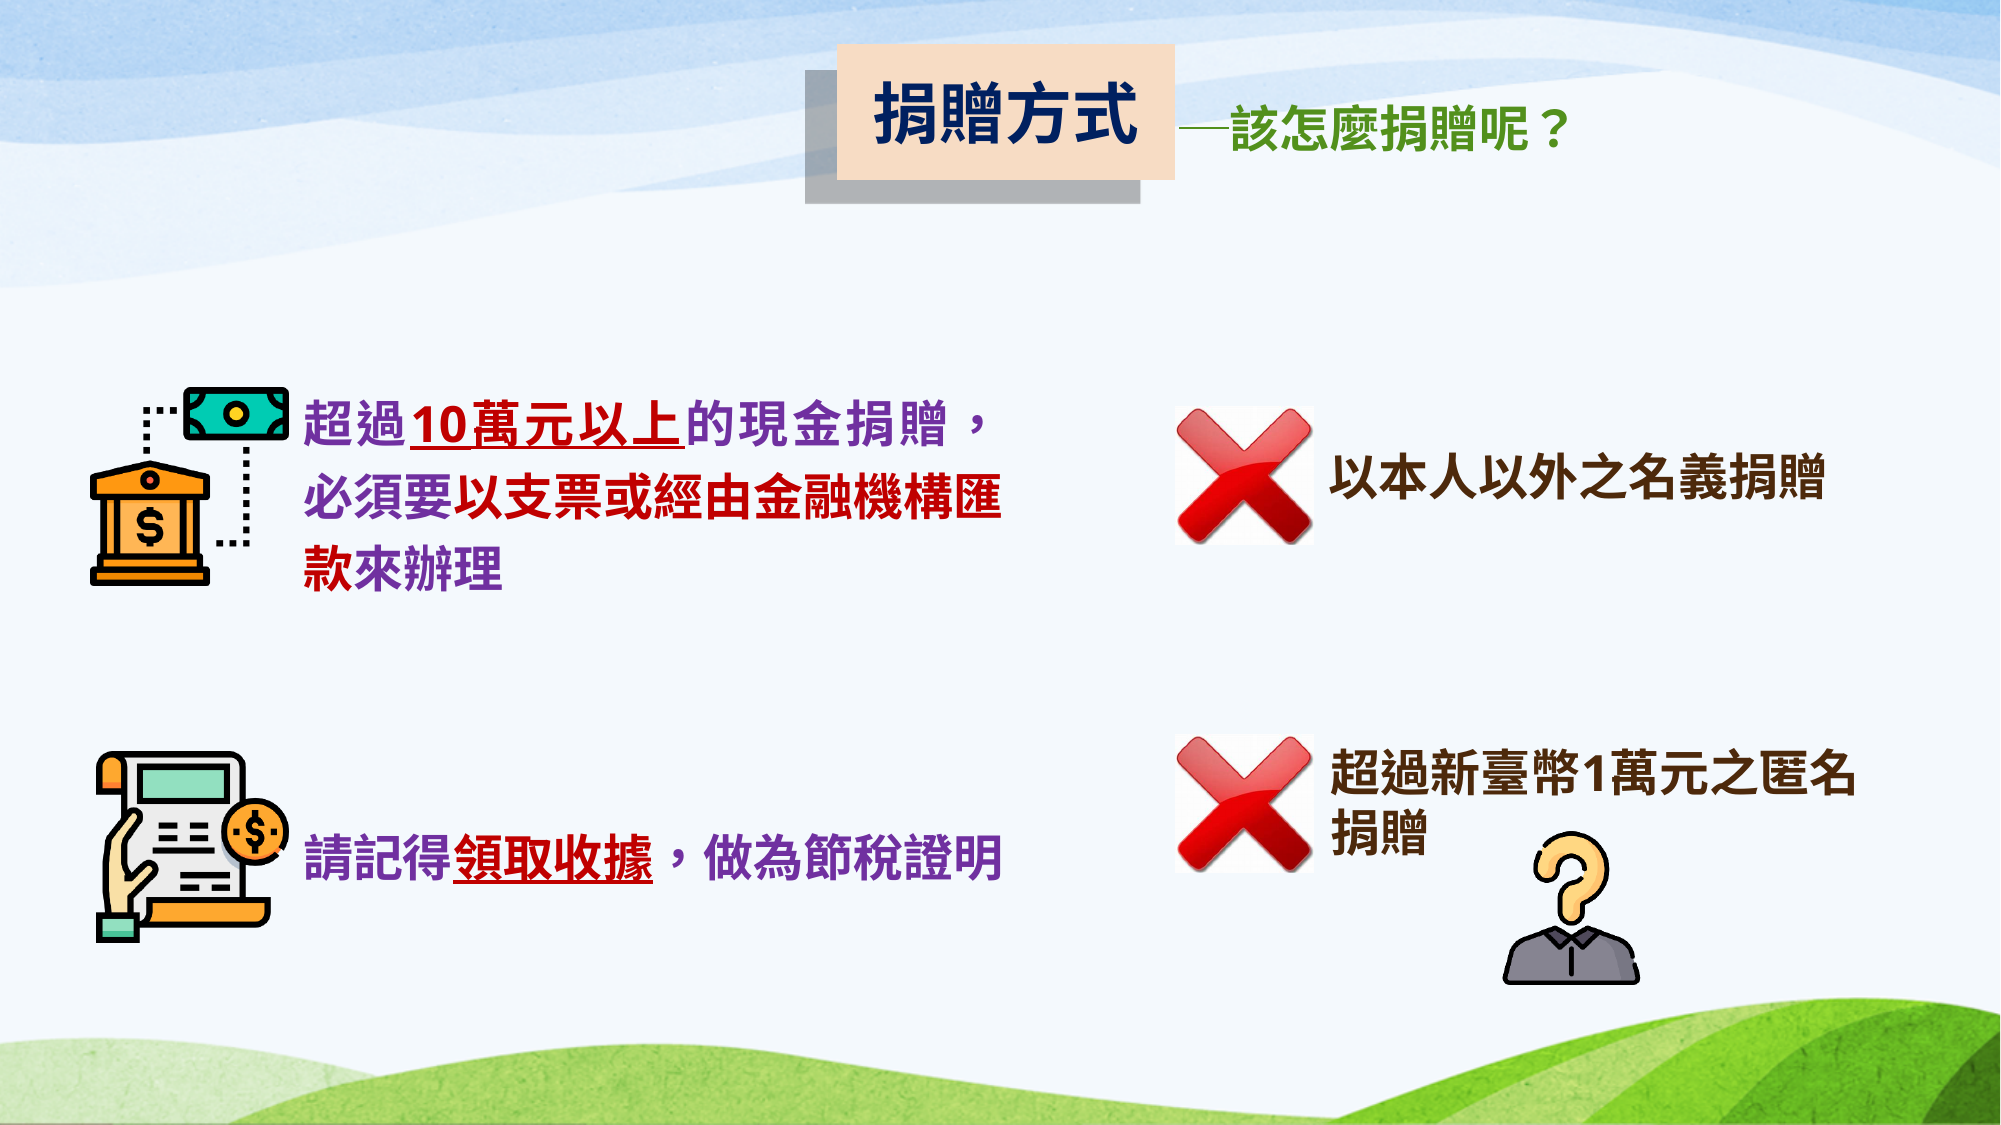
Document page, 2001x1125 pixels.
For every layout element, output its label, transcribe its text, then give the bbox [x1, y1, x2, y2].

text_box 超過新臺幣1萬元之匿名捐贈 [1316, 734, 1892, 870]
text_box 超過10萬元以上的現金捐贈，必須要以支票或經由金融機構匯款來辦理 [288, 372, 1020, 605]
text_box 請記得領取收據，做為節稅證明 [289, 819, 1020, 894]
text_box ─該怎麼捐贈呢？ [1165, 90, 1595, 165]
text_box 以本人以外之名義捐贈 [1313, 437, 1941, 513]
picture [0, 0, 2001, 1125]
text_box 捐贈方式 [837, 44, 1175, 180]
